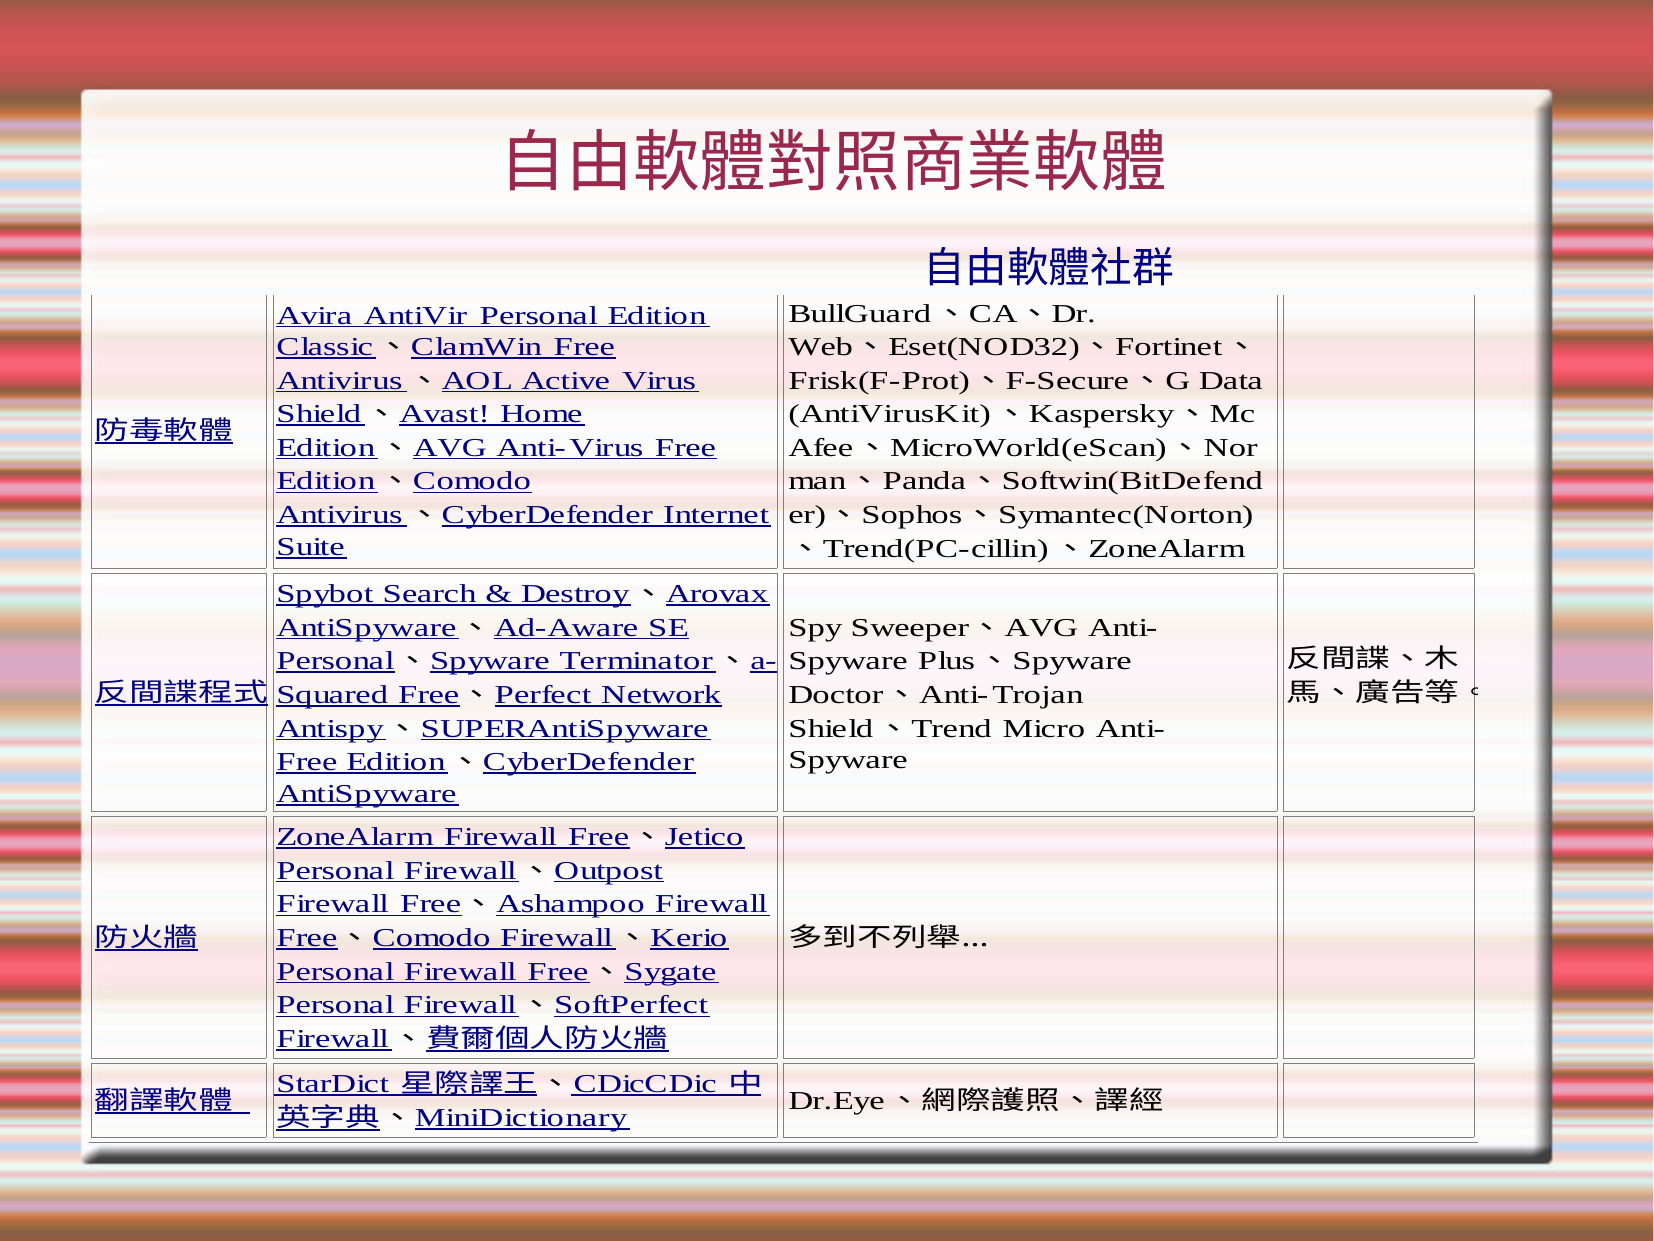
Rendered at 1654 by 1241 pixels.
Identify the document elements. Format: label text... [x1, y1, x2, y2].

title 自由軟體對照商業軟體 自由軟體社群 [121, 114, 1534, 296]
chart [88, 295, 1478, 1173]
picture [0, 0, 1654, 1241]
